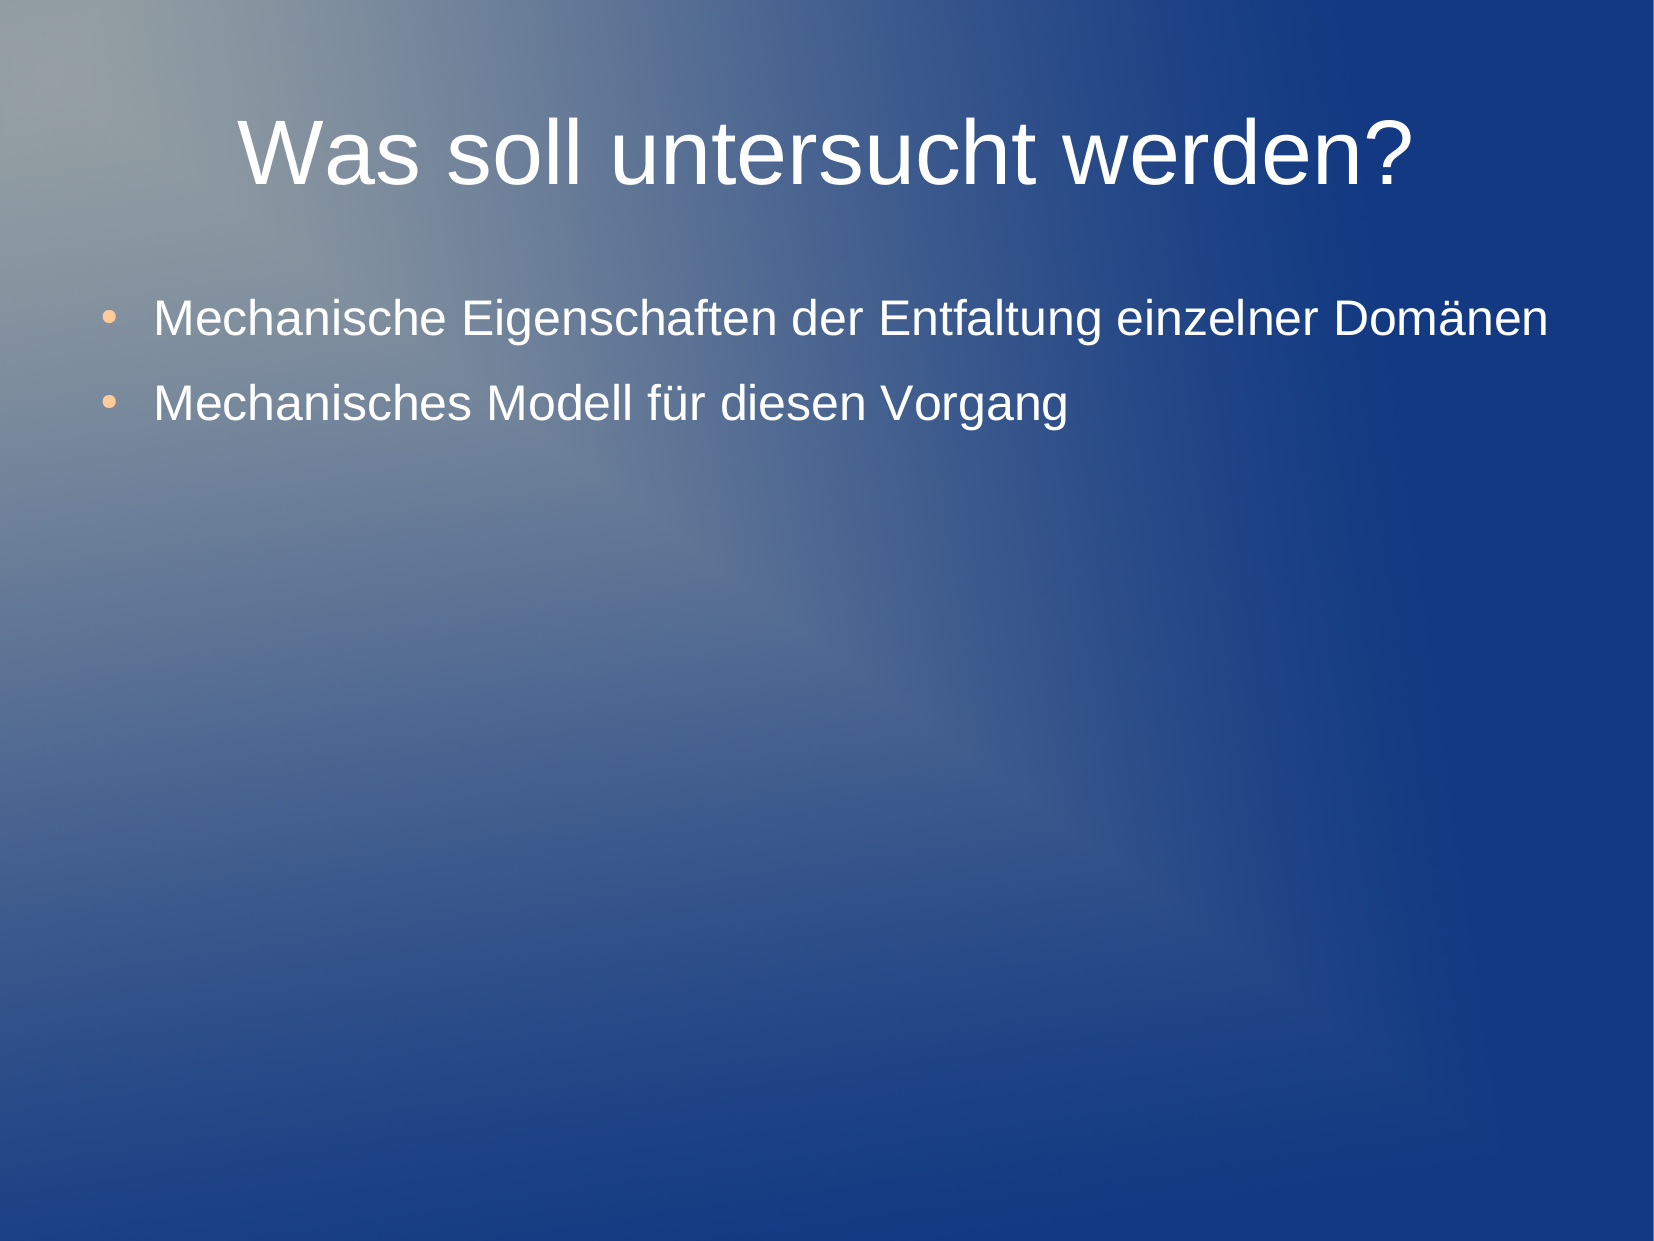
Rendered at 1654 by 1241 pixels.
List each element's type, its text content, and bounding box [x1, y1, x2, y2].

list Mechanische Eigenschaften der Entfaltung einzelner Domänen Mechanisches Modell für diesen Vorgang [82, 290, 1571, 1109]
title Was soll untersucht werden? [82, 49, 1571, 257]
picture [0, 0, 1654, 1241]
